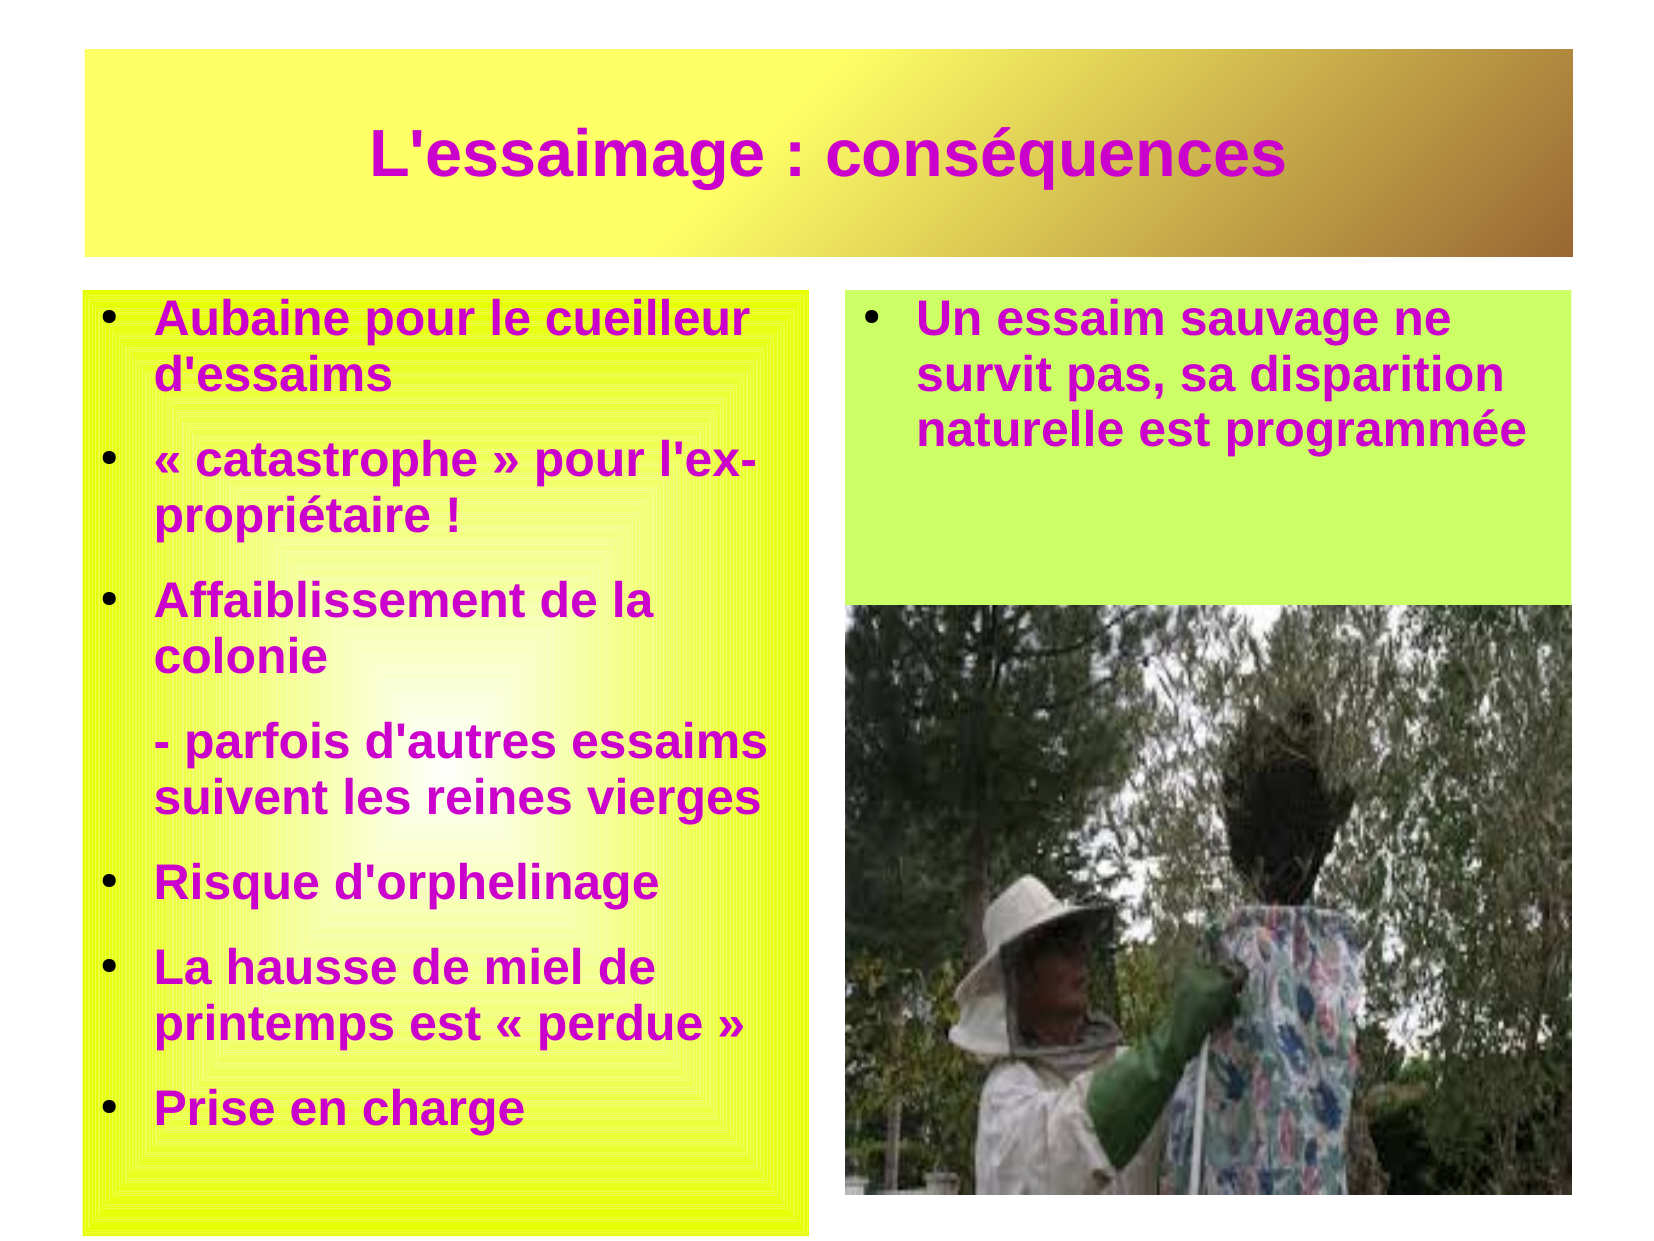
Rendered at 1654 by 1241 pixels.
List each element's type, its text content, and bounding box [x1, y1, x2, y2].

list Aubaine pour le cueilleur d'essaims « catastrophe » pour l'ex-propriétaire ! Affaiblissement de la colonie - parfois d'autres essaims suivent les reines vierges Risque d'orphelinage La hausse de miel de printemps est « perdue » Prise en charge [82, 290, 809, 1237]
picture [845, 605, 1572, 1195]
title L'essaimage : conséquences [84, 49, 1573, 257]
list Un essaim sauvage ne survit pas, sa disparition naturelle est programmée [845, 290, 1572, 605]
